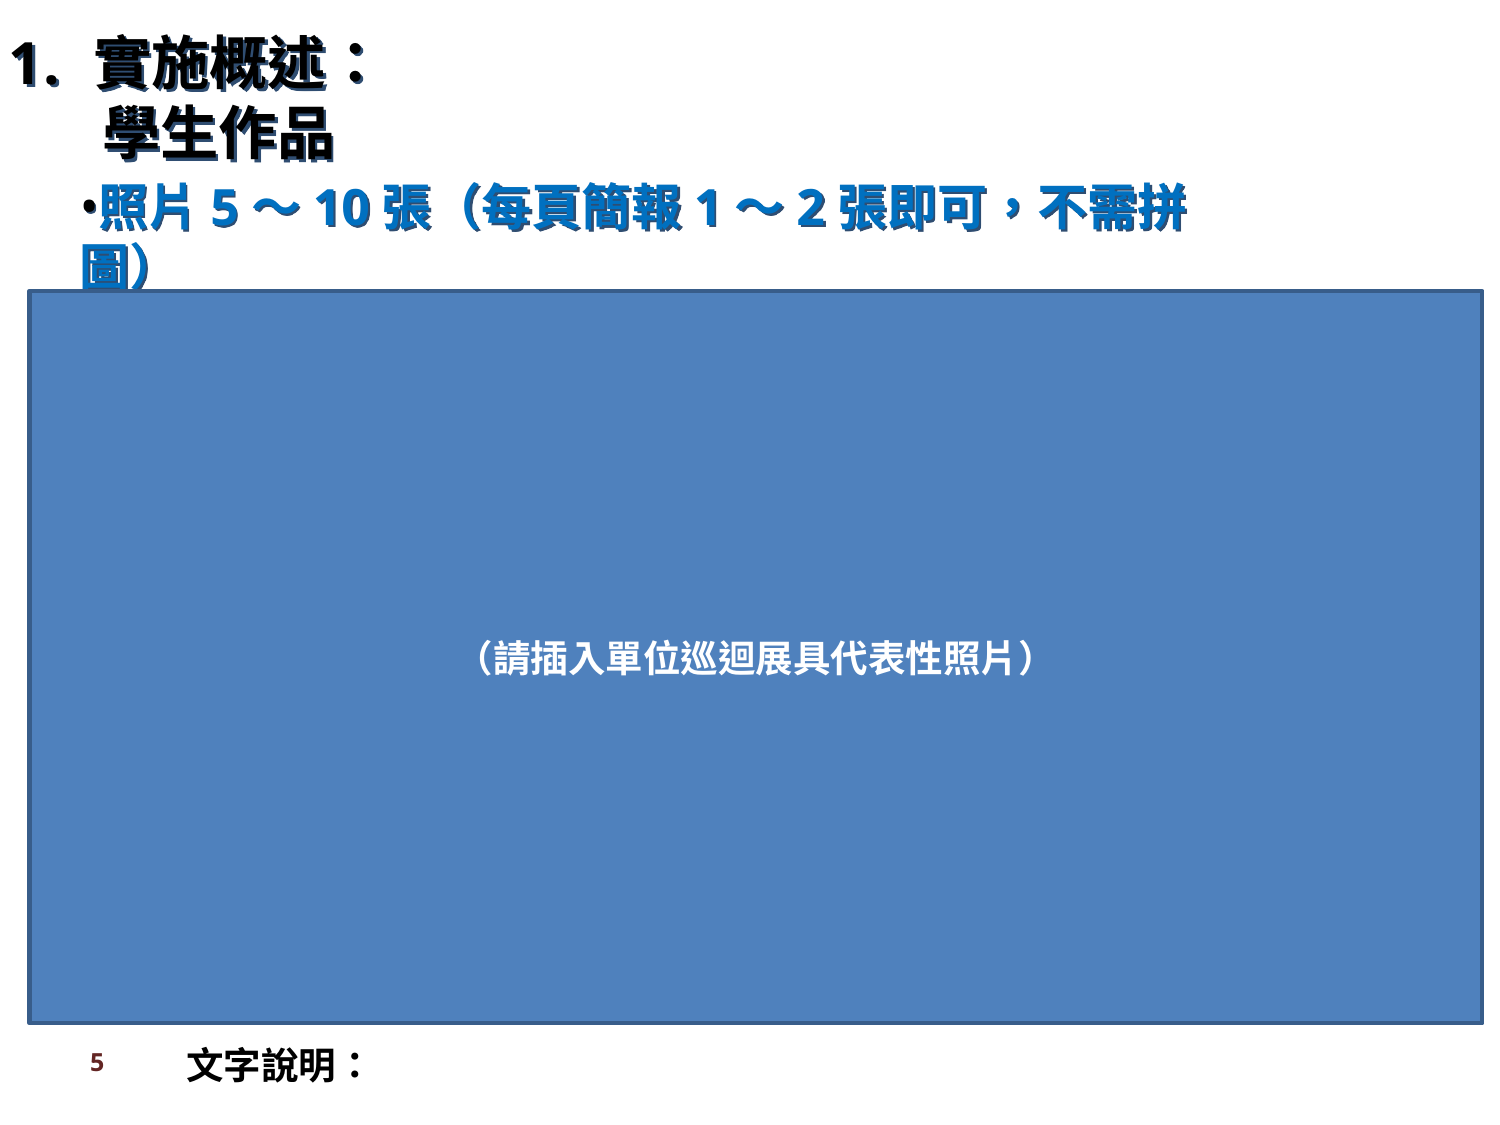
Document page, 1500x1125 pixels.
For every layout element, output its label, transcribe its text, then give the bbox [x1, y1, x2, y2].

text_box [75, 1024, 426, 1103]
text_box 照片5～10張（每頁簡報1～2張即可，不需拼圖） [65, 168, 1222, 291]
text_box 實施概述： 學生作品 [0, 19, 998, 174]
text_box 文字說明： [171, 1034, 1483, 1096]
text_box （請插入單位巡迴展具代表性照片） [29, 291, 1482, 1023]
